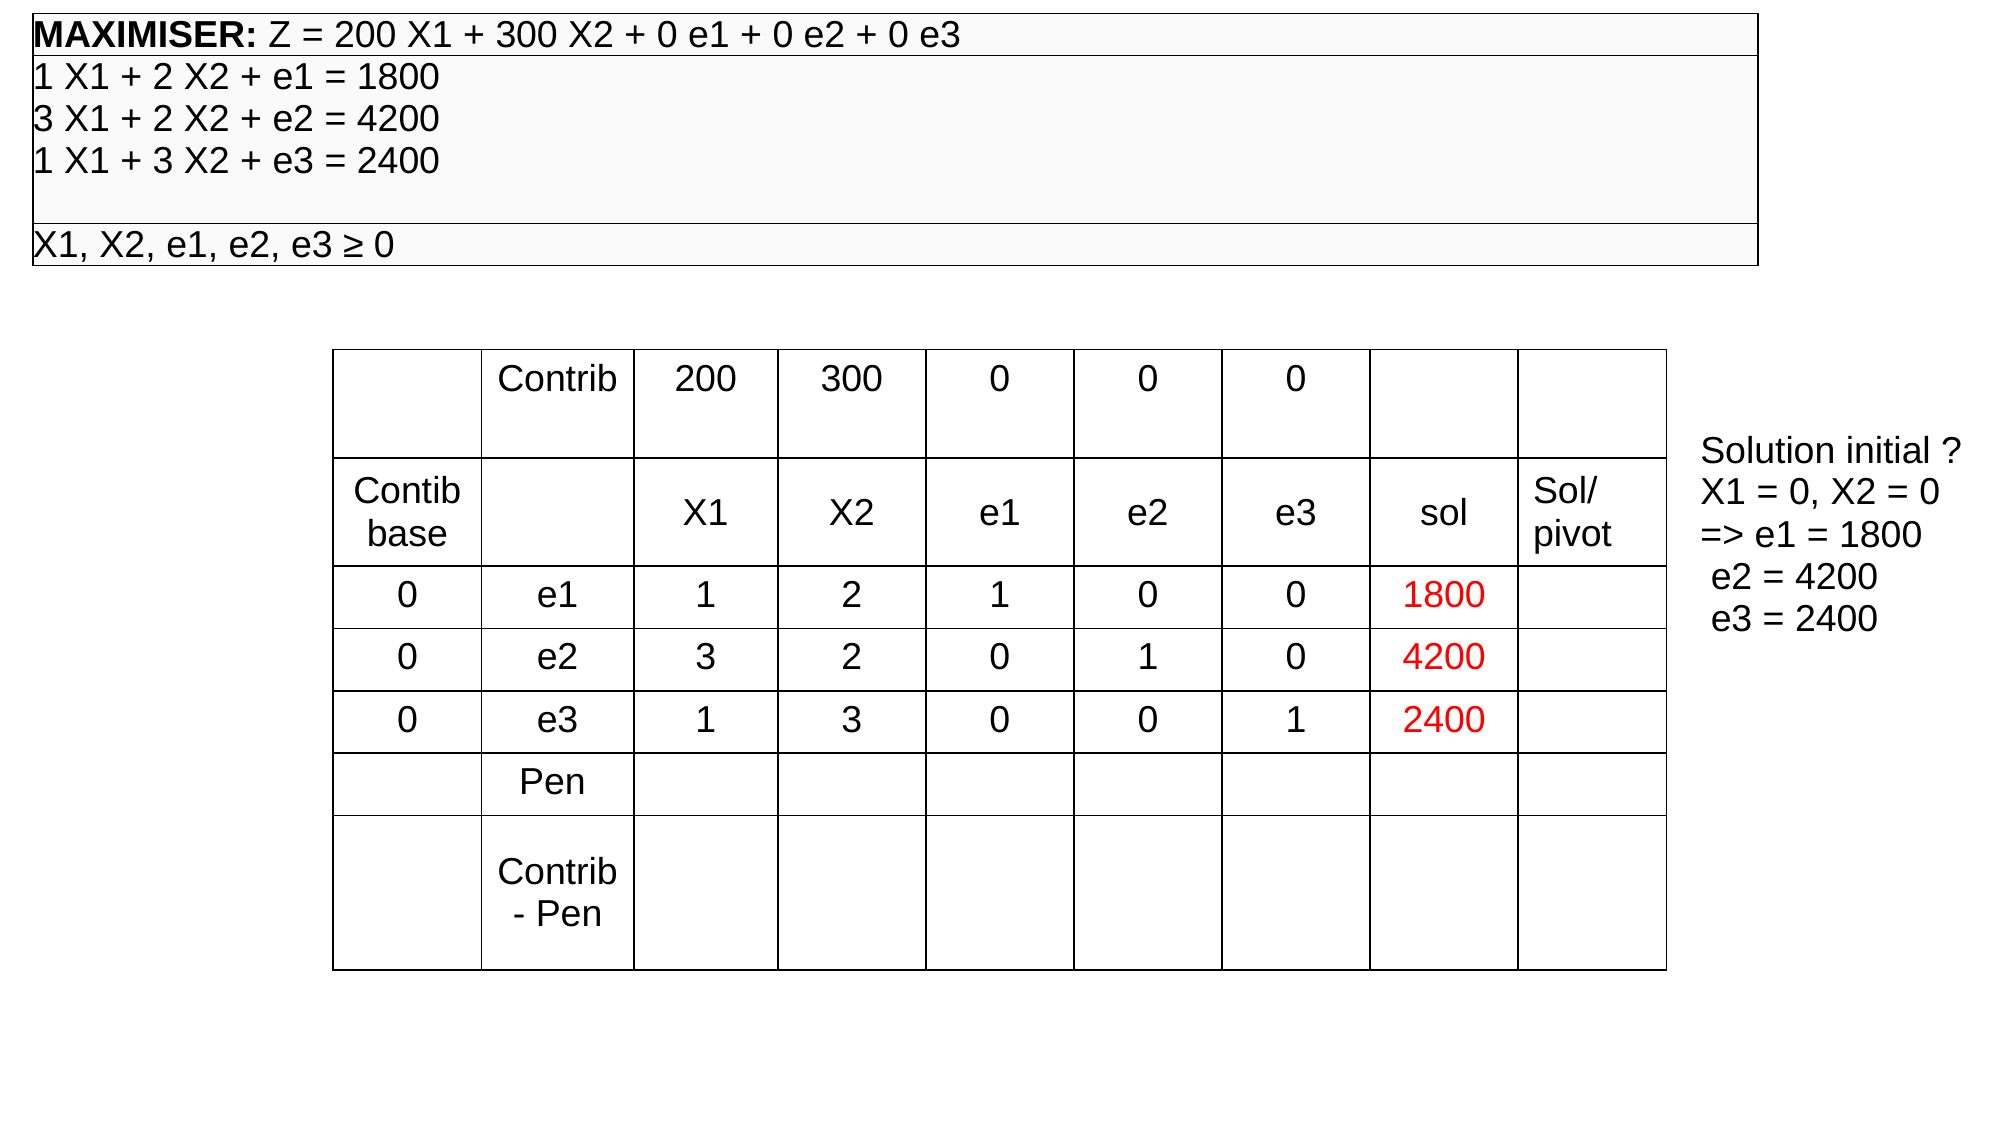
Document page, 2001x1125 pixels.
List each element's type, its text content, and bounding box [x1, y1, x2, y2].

table_header Contrib [482, 350, 633, 457]
table_cell 4200 [1371, 629, 1517, 690]
table_cell [635, 754, 777, 815]
table_header 0 [927, 350, 1073, 457]
table_header 0 [1075, 350, 1221, 457]
table_header [334, 350, 481, 457]
table_cell [1371, 816, 1517, 969]
table_cell [1371, 754, 1517, 815]
table_cell e2 [1075, 459, 1221, 565]
table_cell [334, 816, 481, 969]
table_cell [1519, 692, 1666, 752]
table_header 300 [779, 350, 925, 457]
table_cell 2 [779, 629, 925, 690]
table_cell [1075, 816, 1221, 969]
table_cell 0 [1075, 567, 1221, 628]
table_cell 1 X1 + 2 X2 + e1 = 1800 3 X1 + 2 X2 + e2 = 4200 1 X1 + 3 X2 + e3 = 2400 [34, 56, 1757, 223]
table_cell Contrib - Pen [482, 816, 633, 969]
table_cell [482, 459, 633, 565]
table_header 0 [1223, 350, 1369, 457]
table_cell 3 [635, 629, 777, 690]
table_cell 0 [334, 692, 481, 752]
table_cell e2 [482, 629, 633, 690]
table_cell [1075, 754, 1221, 815]
table_cell [334, 754, 481, 815]
table_cell e1 [927, 459, 1073, 565]
table_cell 1 [635, 692, 777, 752]
table_cell [927, 816, 1073, 969]
table_cell 2400 [1371, 692, 1517, 752]
table_cell 1 [1223, 692, 1369, 752]
table_cell Sol/pivot [1519, 459, 1666, 565]
table_cell sol [1371, 459, 1517, 565]
table_cell 1800 [1371, 567, 1517, 628]
table_cell 0 [1075, 692, 1221, 752]
table_cell [1519, 816, 1666, 969]
table_cell e1 [482, 567, 633, 628]
table_cell 0 [334, 567, 481, 628]
table_cell 2 [779, 567, 925, 628]
table_cell 0 [927, 692, 1073, 752]
table_cell 0 [1223, 567, 1369, 628]
table_header MAXIMISER: Z = 200 X1 + 300 X2 + 0 e1 + 0 e2 + 0 e3 [34, 14, 1757, 55]
text_box Solution initial ? X1 = 0, X2 = 0 => e1 = 1800 e2 = 4200 e3 = 2400 [1685, 421, 1988, 647]
table_cell [1519, 567, 1666, 628]
table_cell [927, 754, 1073, 815]
table_cell [1519, 754, 1666, 815]
table_cell X2 [779, 459, 925, 565]
table_cell [635, 816, 777, 969]
table_cell [1223, 816, 1369, 969]
table_cell [1223, 754, 1369, 815]
table_cell Pen [482, 754, 633, 815]
table_cell 0 [927, 629, 1073, 690]
table_cell e3 [482, 692, 633, 752]
table_cell [1519, 629, 1666, 690]
table_cell X1 [635, 459, 777, 565]
table_cell Contib base [334, 459, 481, 565]
table_cell X1, X2, e1, e2, e3 ≥ 0 [34, 224, 1757, 265]
table_cell e3 [1223, 459, 1369, 565]
table_header 200 [635, 350, 777, 457]
table_cell 1 [927, 567, 1073, 628]
table_cell [779, 754, 925, 815]
table_header [1371, 350, 1517, 457]
table_cell 1 [1075, 629, 1221, 690]
table_cell 3 [779, 692, 925, 752]
table_cell 1 [635, 567, 777, 628]
table_cell [779, 816, 925, 969]
table_header [1519, 350, 1666, 457]
table_cell 0 [1223, 629, 1369, 690]
table_cell 0 [334, 629, 481, 690]
